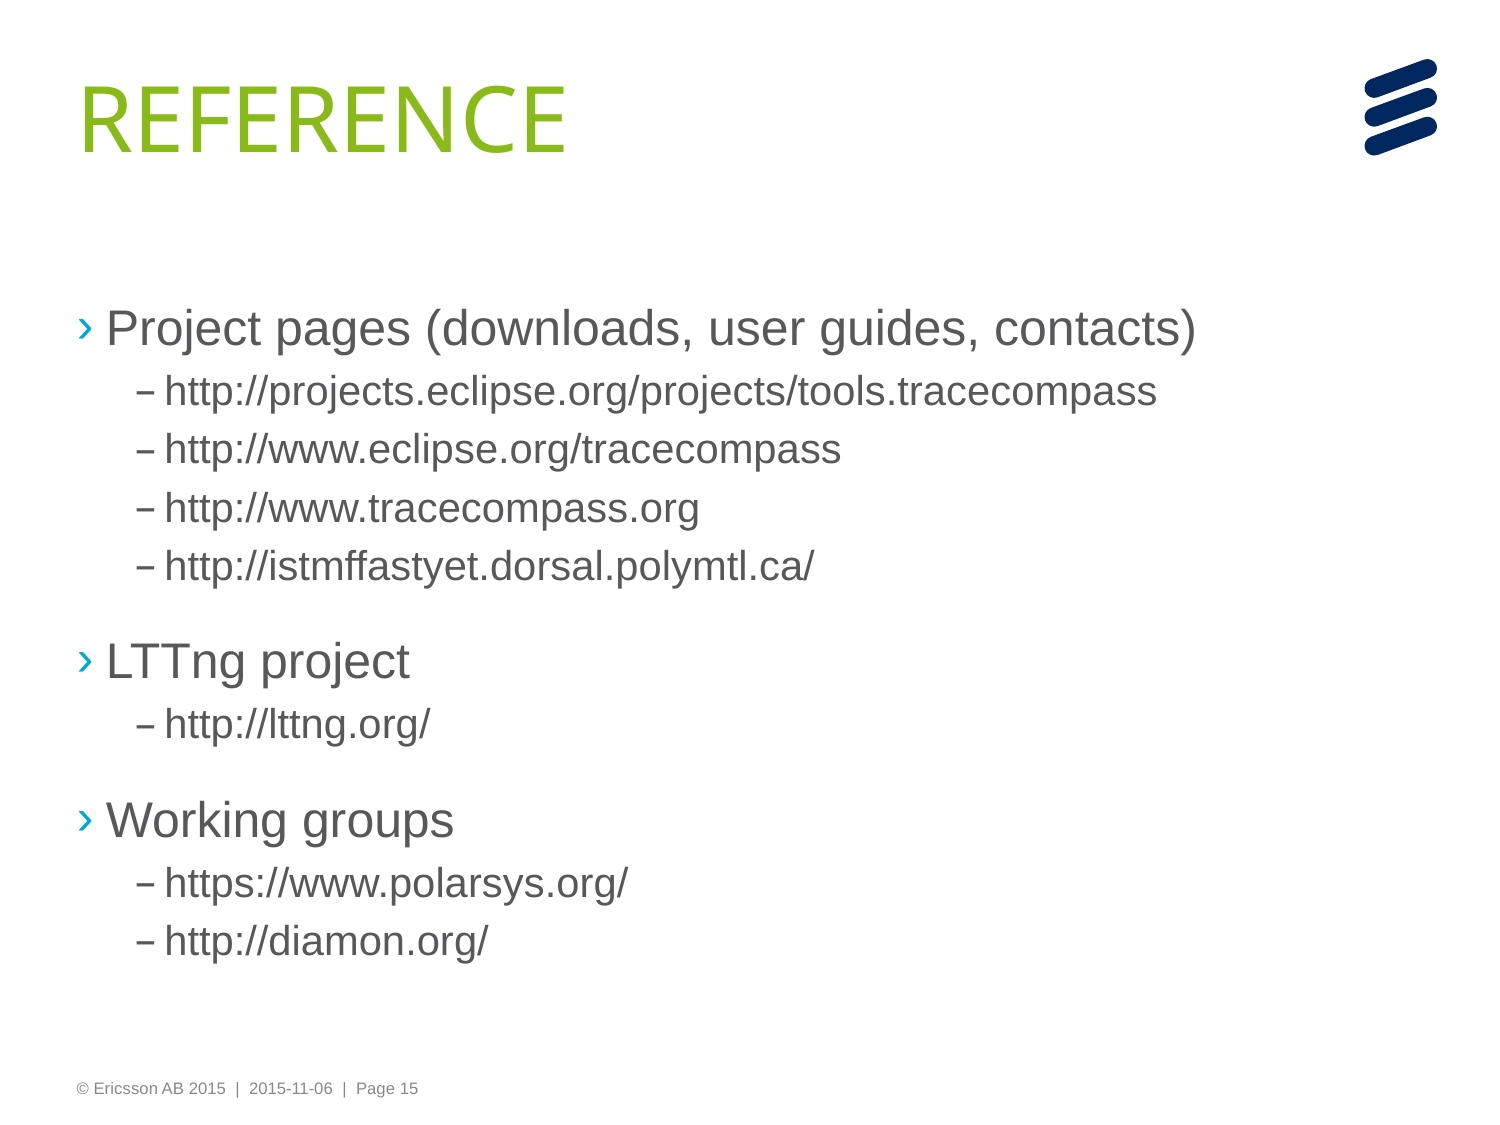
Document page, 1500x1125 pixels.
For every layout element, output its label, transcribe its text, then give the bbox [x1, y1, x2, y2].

title REFERENCE [64, 39, 1294, 218]
list Project pages (downloads, user guides, contacts) http://projects.eclipse.org/projects/tools.tracecompass http://www.eclipse.org/tracecompass http://www.tracecompass.org http://istmffastyet.dorsal.polymtl.ca/ LTTng project http://lttng.org/ Working groups https://www.polarsys.org/ http://diamon.org/ [65, 295, 1436, 928]
